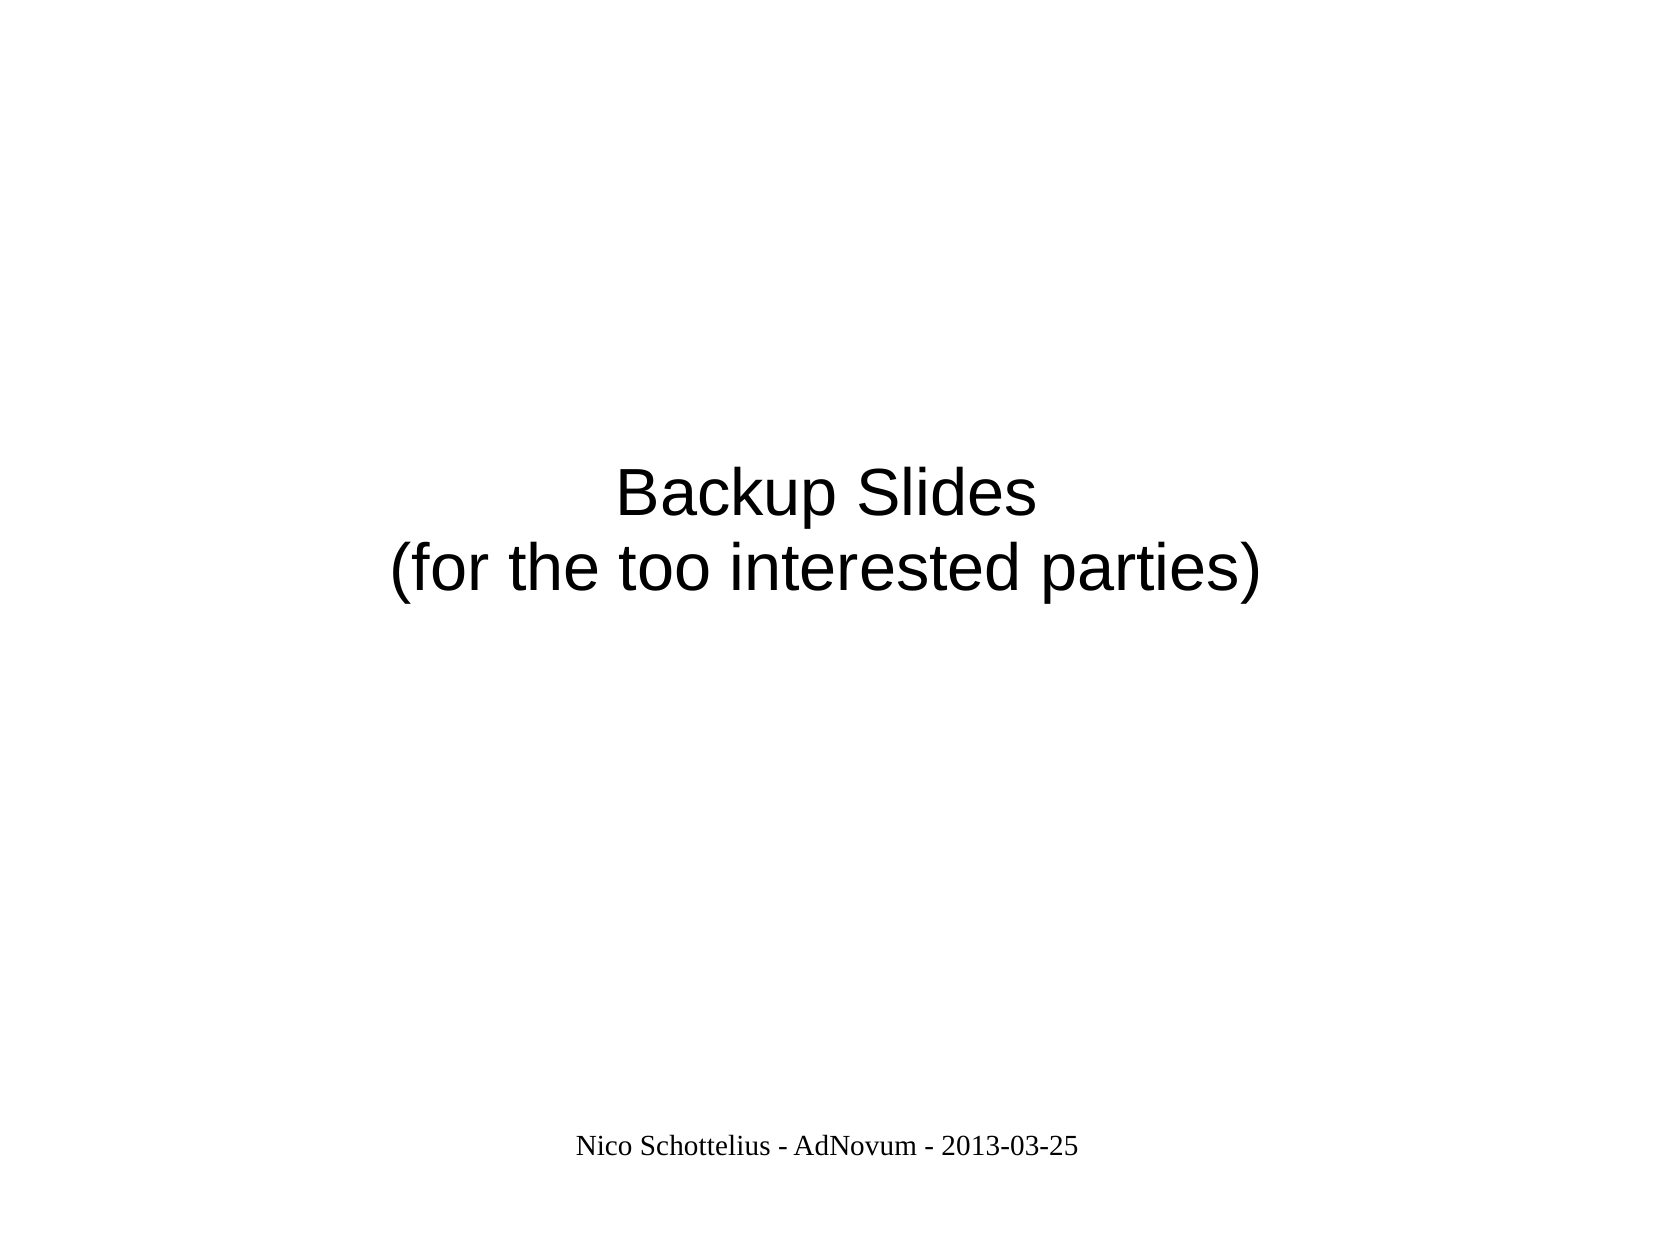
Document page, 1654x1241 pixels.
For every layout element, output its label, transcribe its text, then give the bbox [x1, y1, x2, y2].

subtitle Backup Slides (for the too interested parties) [82, 49, 1571, 1010]
